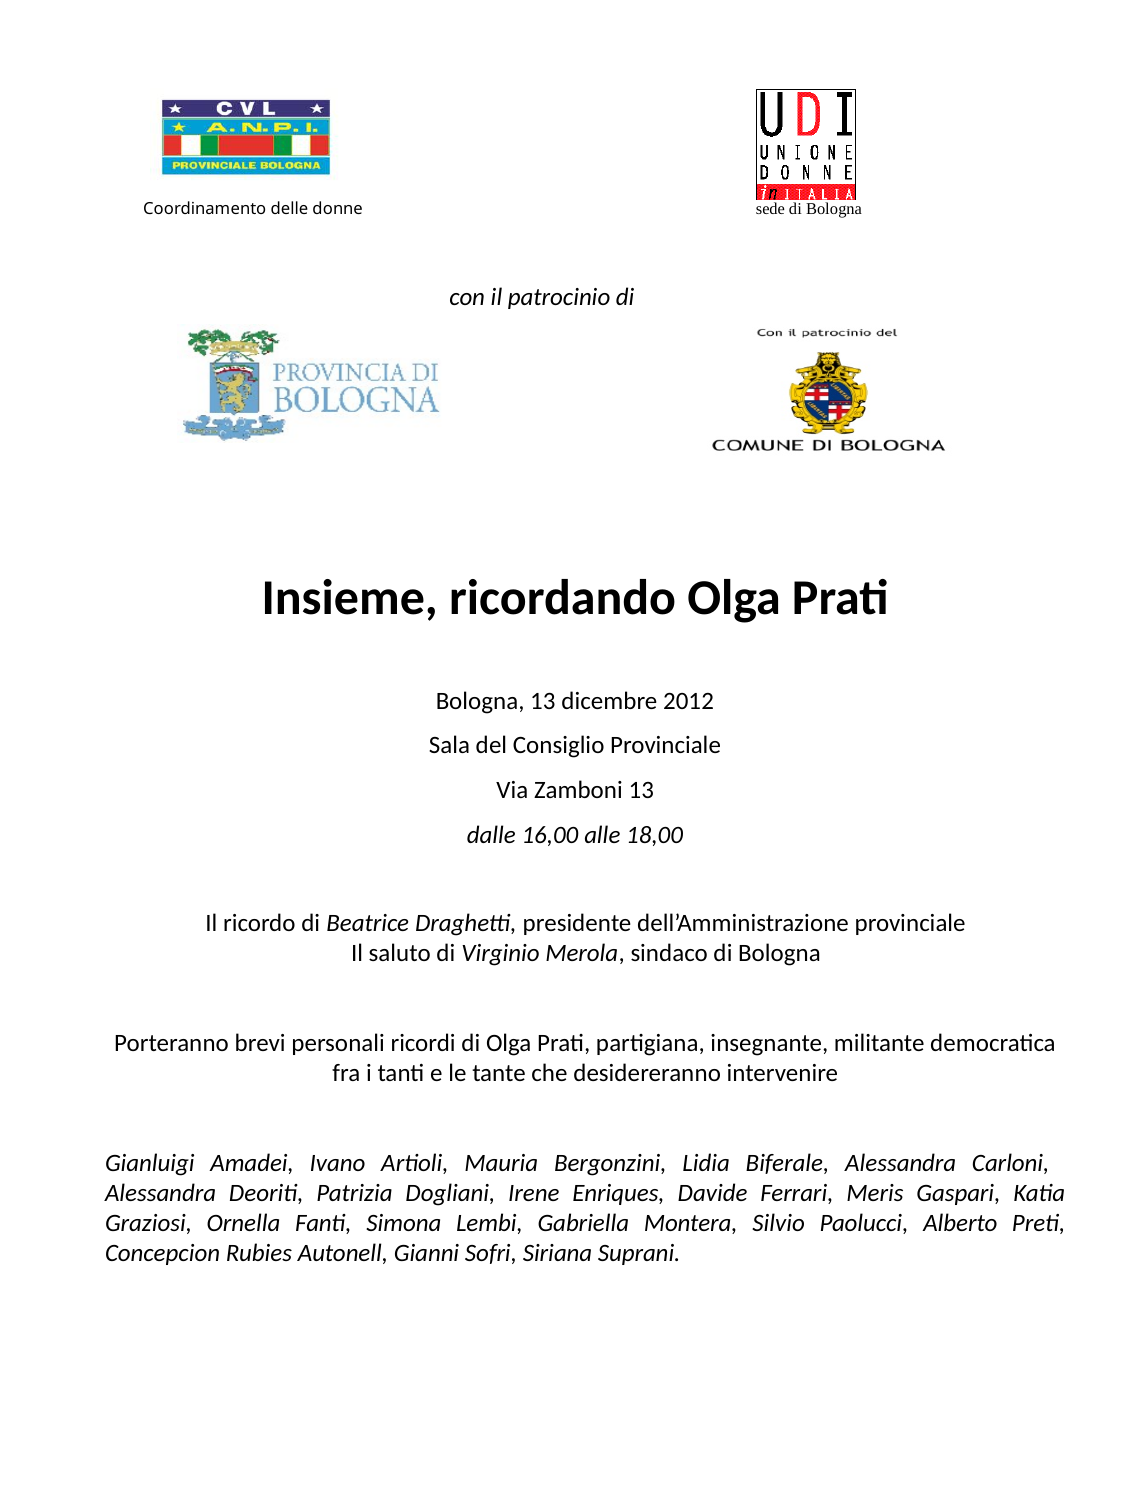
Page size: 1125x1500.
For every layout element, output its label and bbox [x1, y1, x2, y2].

chart [479, 88, 1125, 219]
picture [692, 312, 965, 499]
picture [177, 324, 443, 443]
picture [150, 88, 340, 183]
